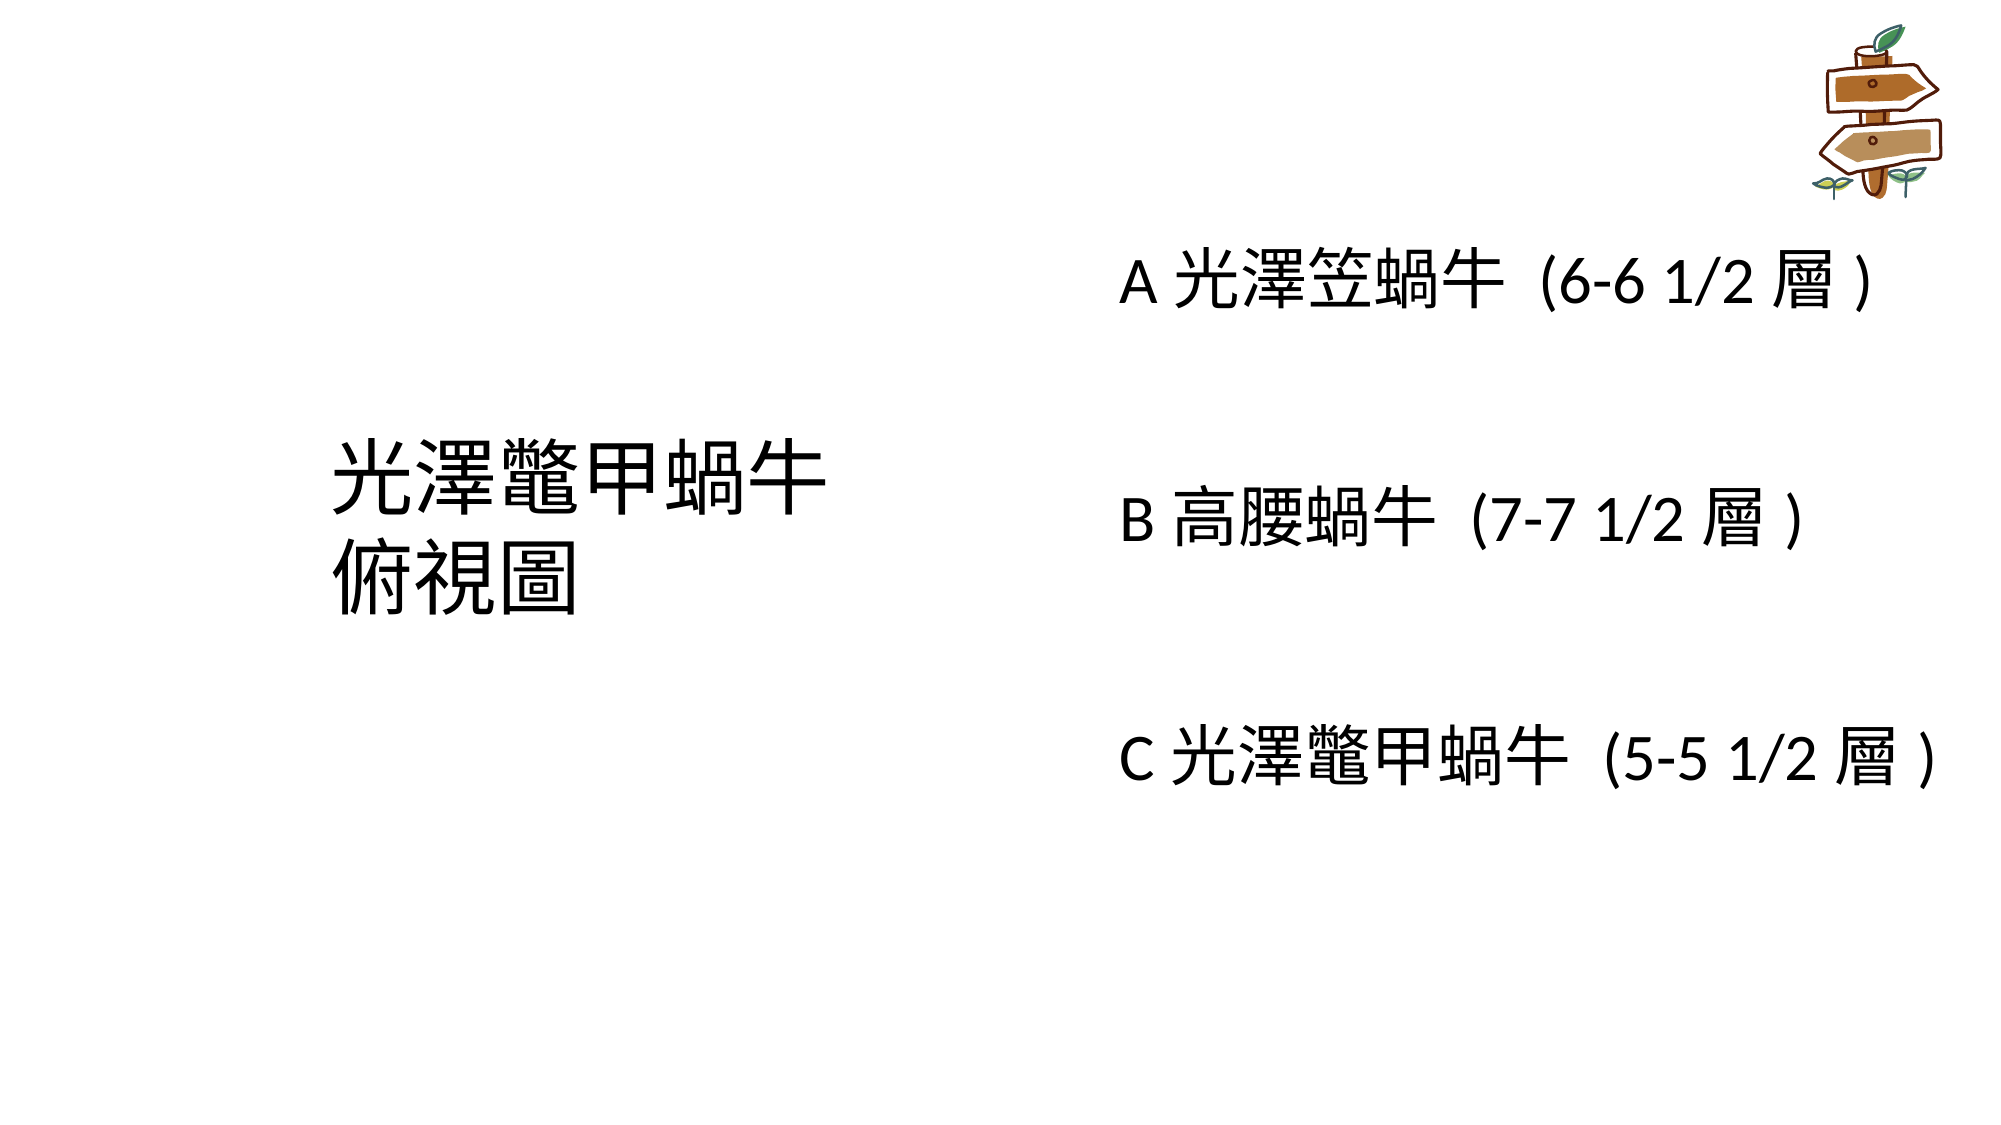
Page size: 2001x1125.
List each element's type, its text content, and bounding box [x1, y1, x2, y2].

text_box B高腰蝸牛 (7-7 1/2層) [1104, 467, 1763, 564]
text_box C光澤鼈甲蝸牛 (5-5 1/2層) [1104, 705, 1897, 802]
text_box A光澤笠蝸牛 (6-6 1/2層) [1104, 229, 1833, 326]
text_box 光澤鼈甲蝸牛 俯視圖 [315, 417, 869, 635]
picture [1811, 24, 1944, 201]
